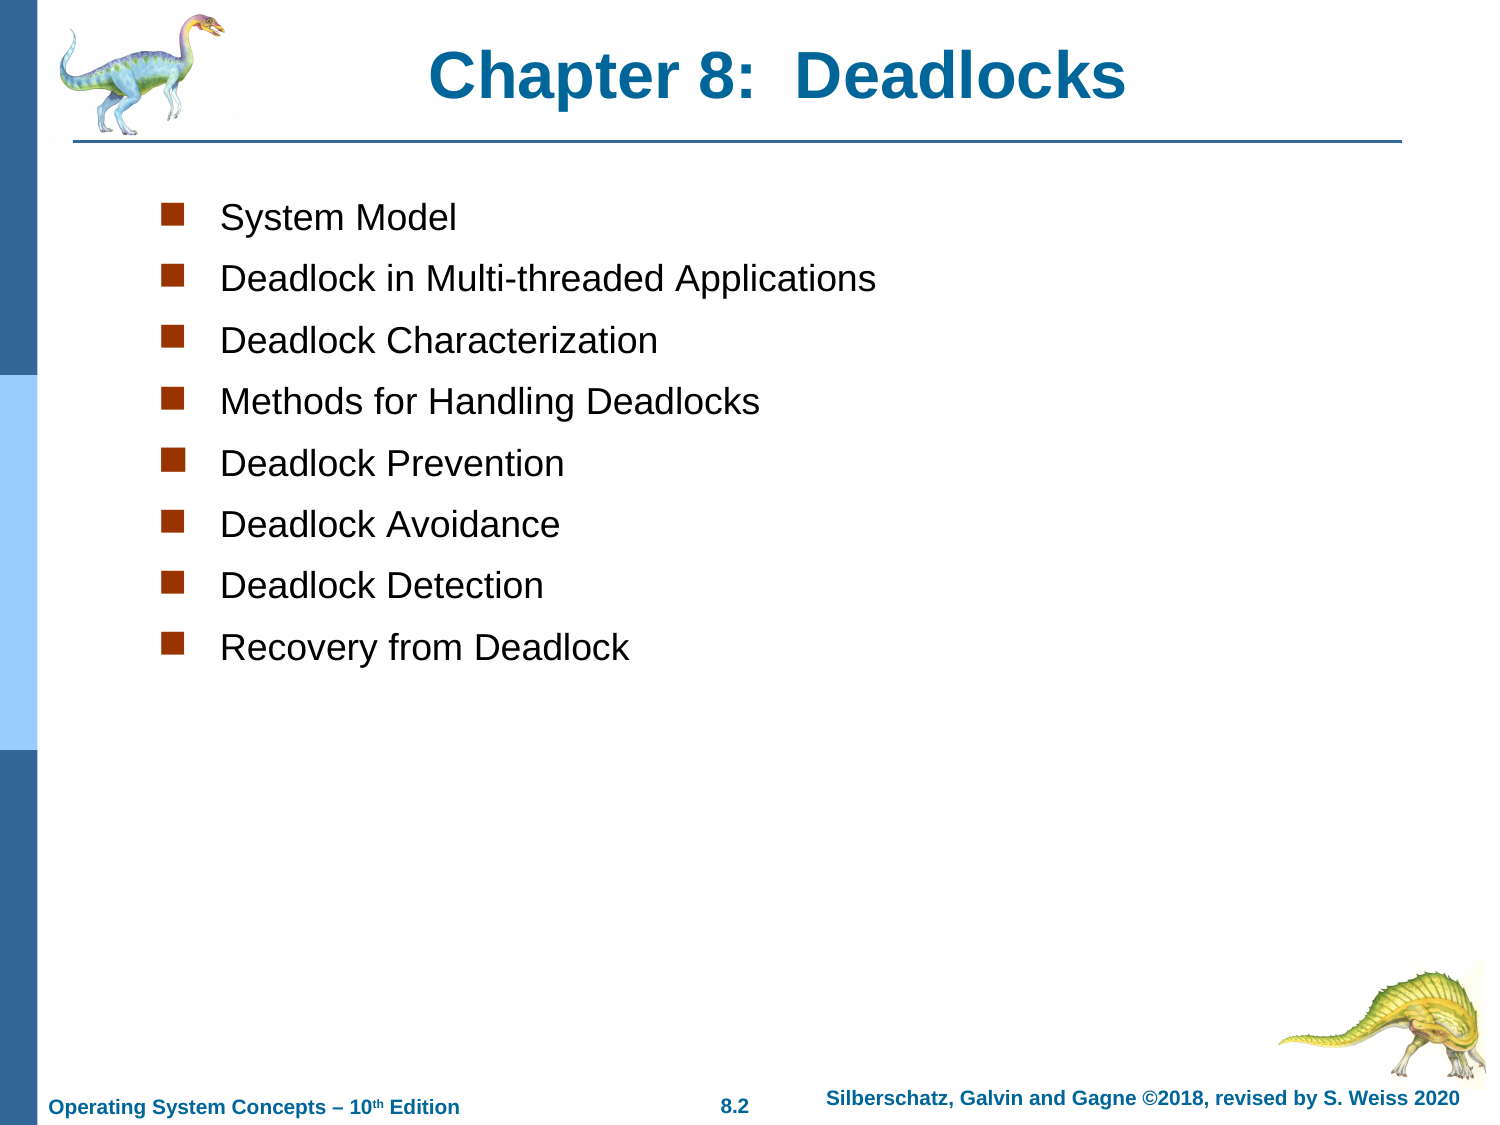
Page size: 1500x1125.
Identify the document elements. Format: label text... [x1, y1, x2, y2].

picture [46, 0, 243, 149]
picture [1275, 959, 1486, 1095]
list System Model Deadlock in Multi-threaded Applications Deadlock Characterization Methods for Handling Deadlocks Deadlock Prevention Deadlock Avoidance Deadlock Detection Recovery from Deadlock [148, 185, 1394, 929]
title Chapter 8: Deadlocks [132, 24, 1426, 120]
